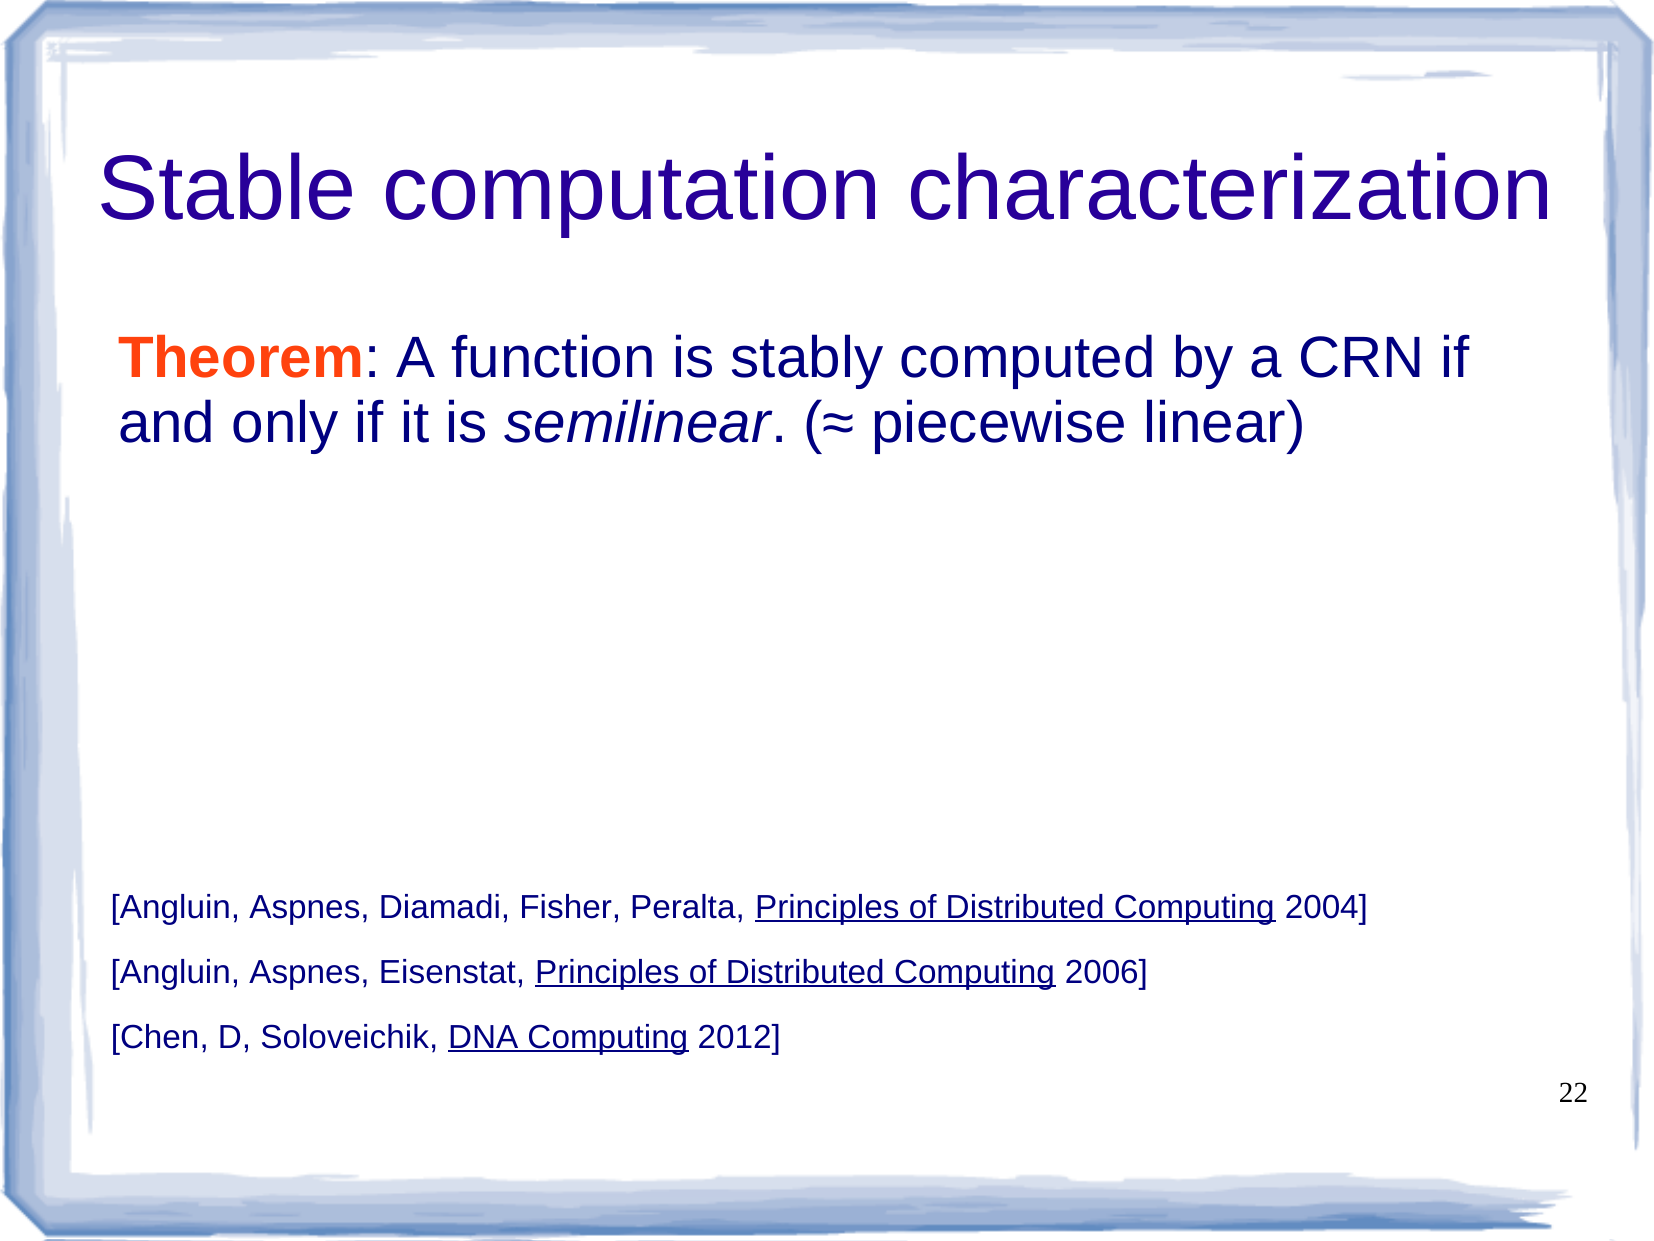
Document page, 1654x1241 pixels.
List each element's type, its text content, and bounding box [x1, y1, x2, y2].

list Theorem: A function is stably computed by a CRN if and only if it is semilinear. (≈ piecewise linear) [118, 324, 1571, 456]
picture [0, 0, 1654, 1241]
title Stable computation characterization [82, 84, 1571, 292]
text_box [Chen, D, Soloveichik, DNA Computing 2012] [110, 1018, 881, 1084]
text_box [Angluin, Aspnes, Eisenstat, Principles of Distributed Computing 2006] [110, 953, 1591, 1019]
text_box [Angluin, Aspnes, Diamadi, Fisher, Peralta, Principles of Distributed Computing 2004] [110, 888, 1591, 953]
